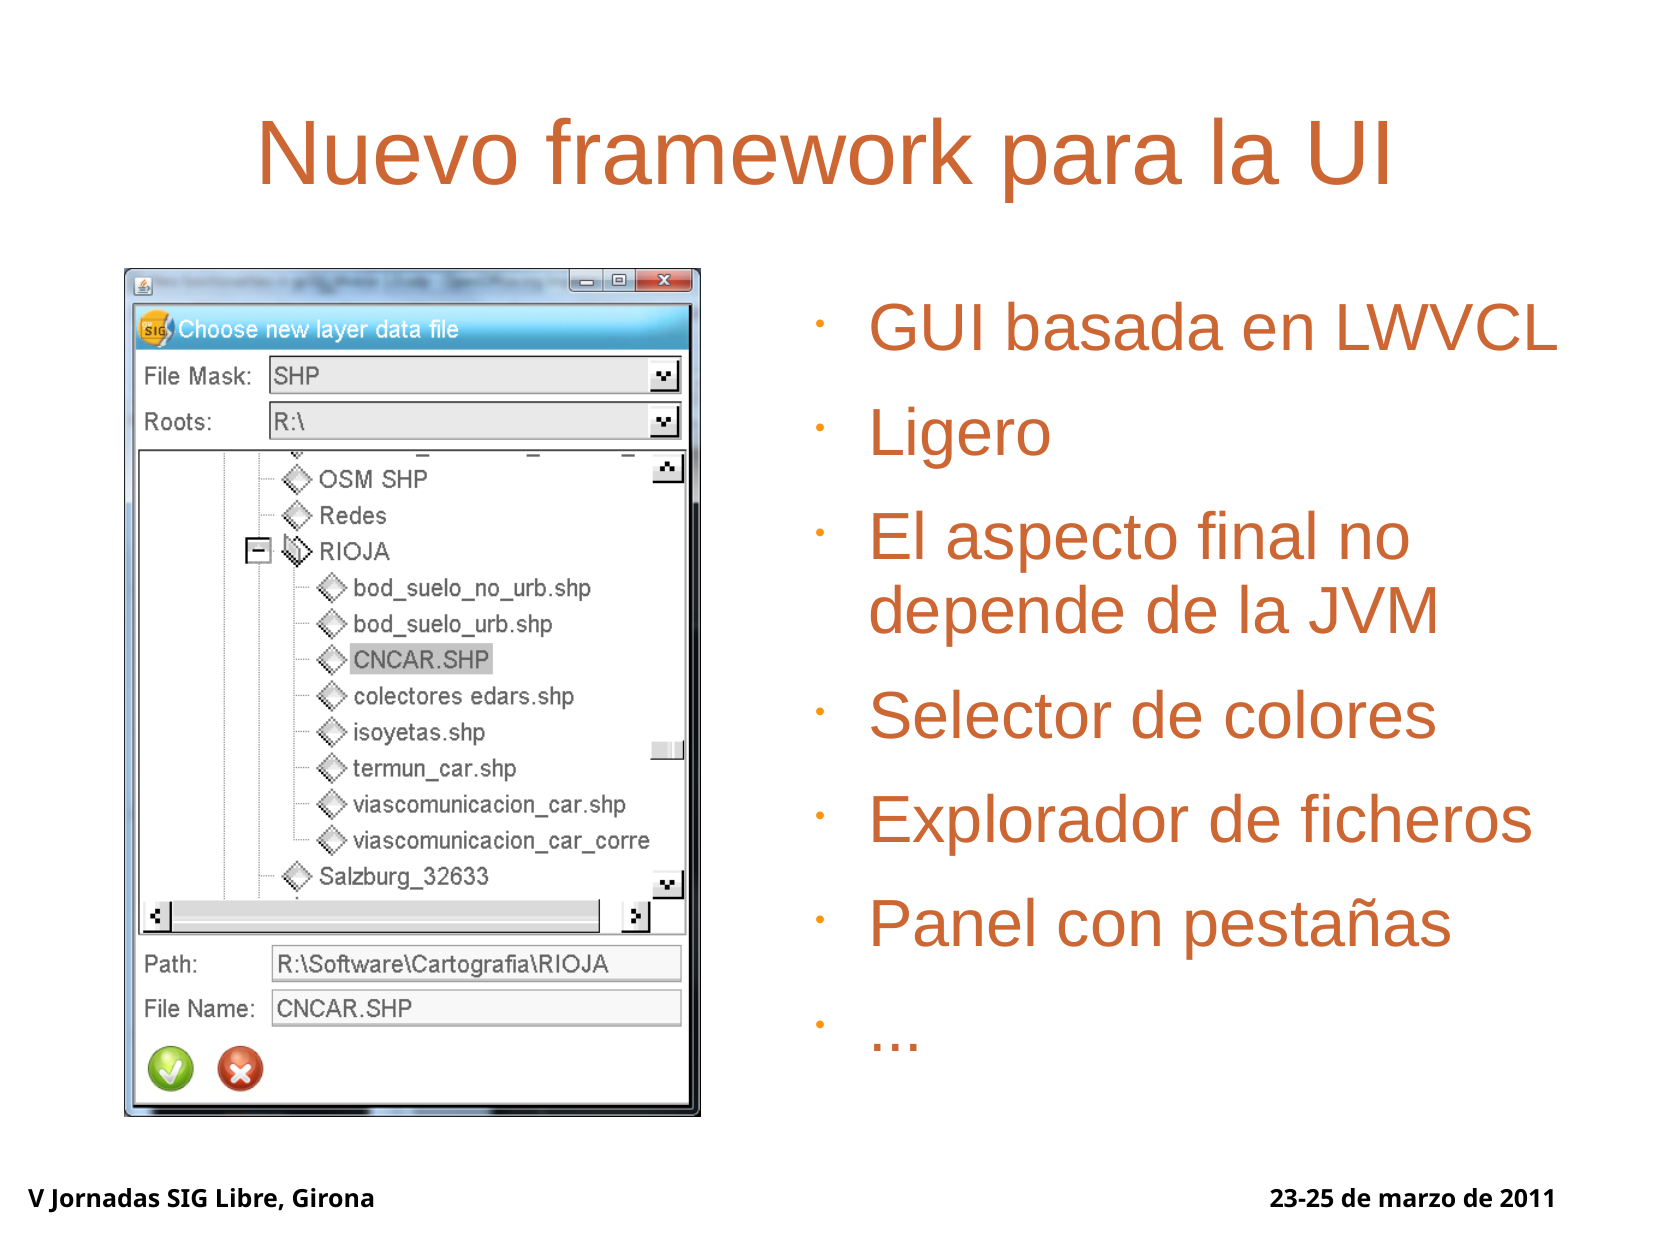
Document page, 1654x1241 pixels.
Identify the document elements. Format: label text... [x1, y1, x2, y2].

title Nuevo framework para la UI [82, 49, 1571, 257]
list GUI basada en LWVCL Ligero El aspecto final no depende de la JVM Selector de colores Explorador de ficheros Panel con pestañas ... [797, 290, 1572, 1109]
picture [124, 268, 701, 1117]
